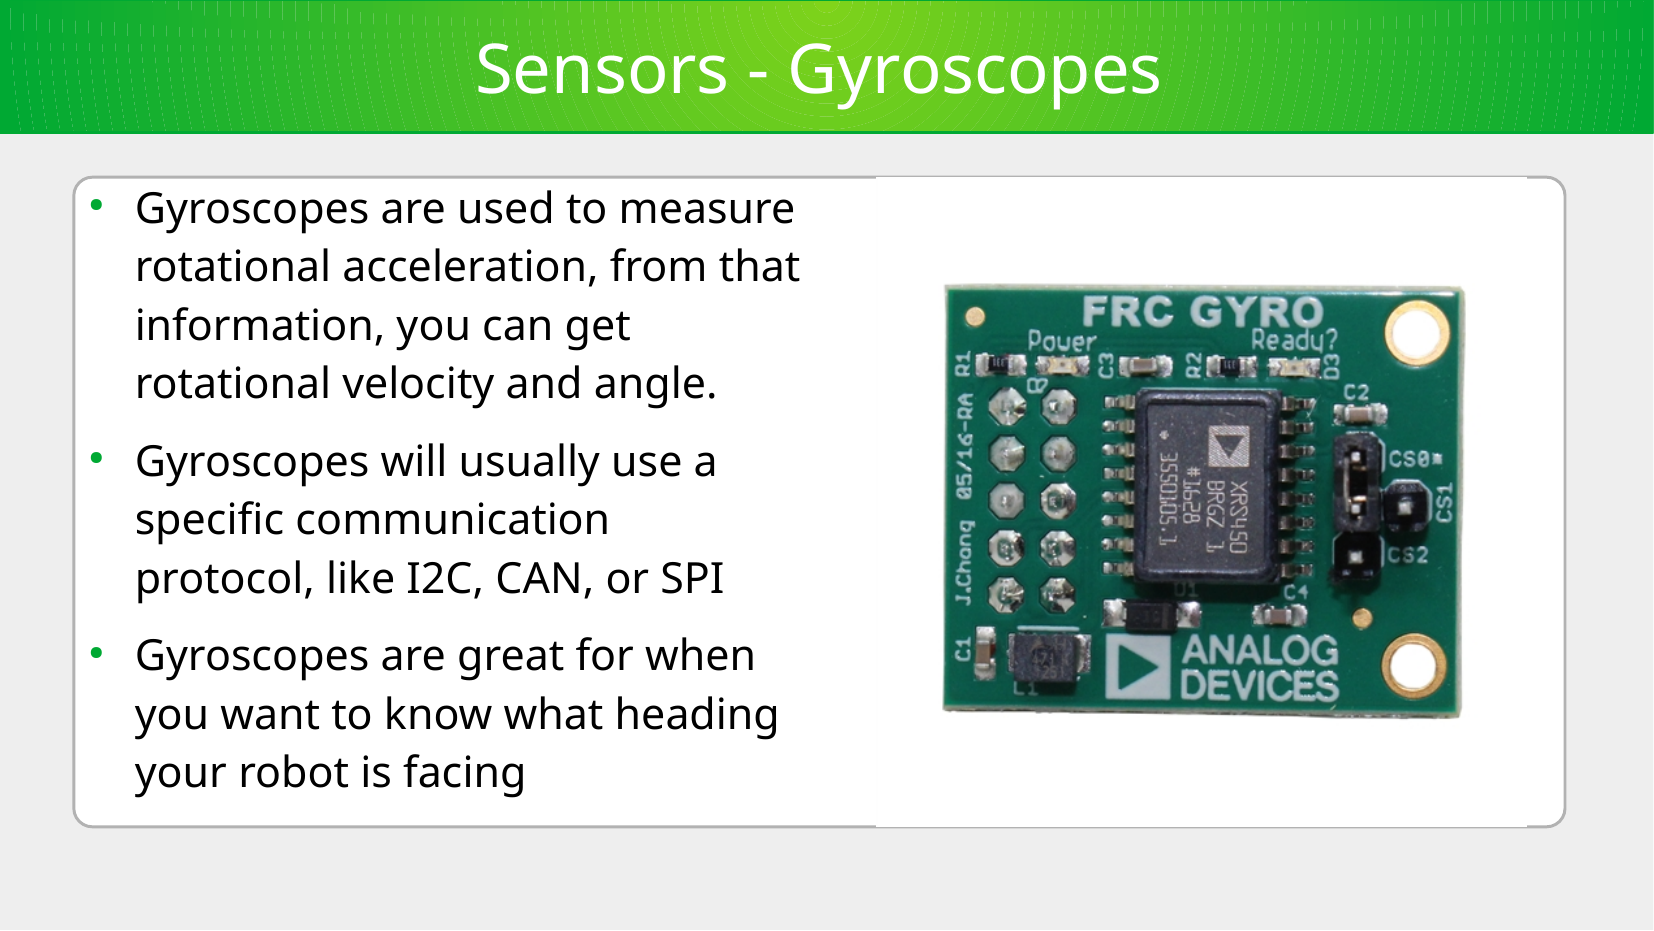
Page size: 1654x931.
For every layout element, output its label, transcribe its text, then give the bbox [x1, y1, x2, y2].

picture [876, 177, 1527, 827]
list Gyroscopes are used to measure rotational acceleration, from that information, you can get rotational velocity and angle. Gyroscopes will usually use a specific communication protocol, like I2C, CAN, or SPI Gyroscopes are great for when you want to know what heading your robot is facing [73, 177, 802, 827]
title Sensors - Gyroscopes [73, 14, 1565, 119]
